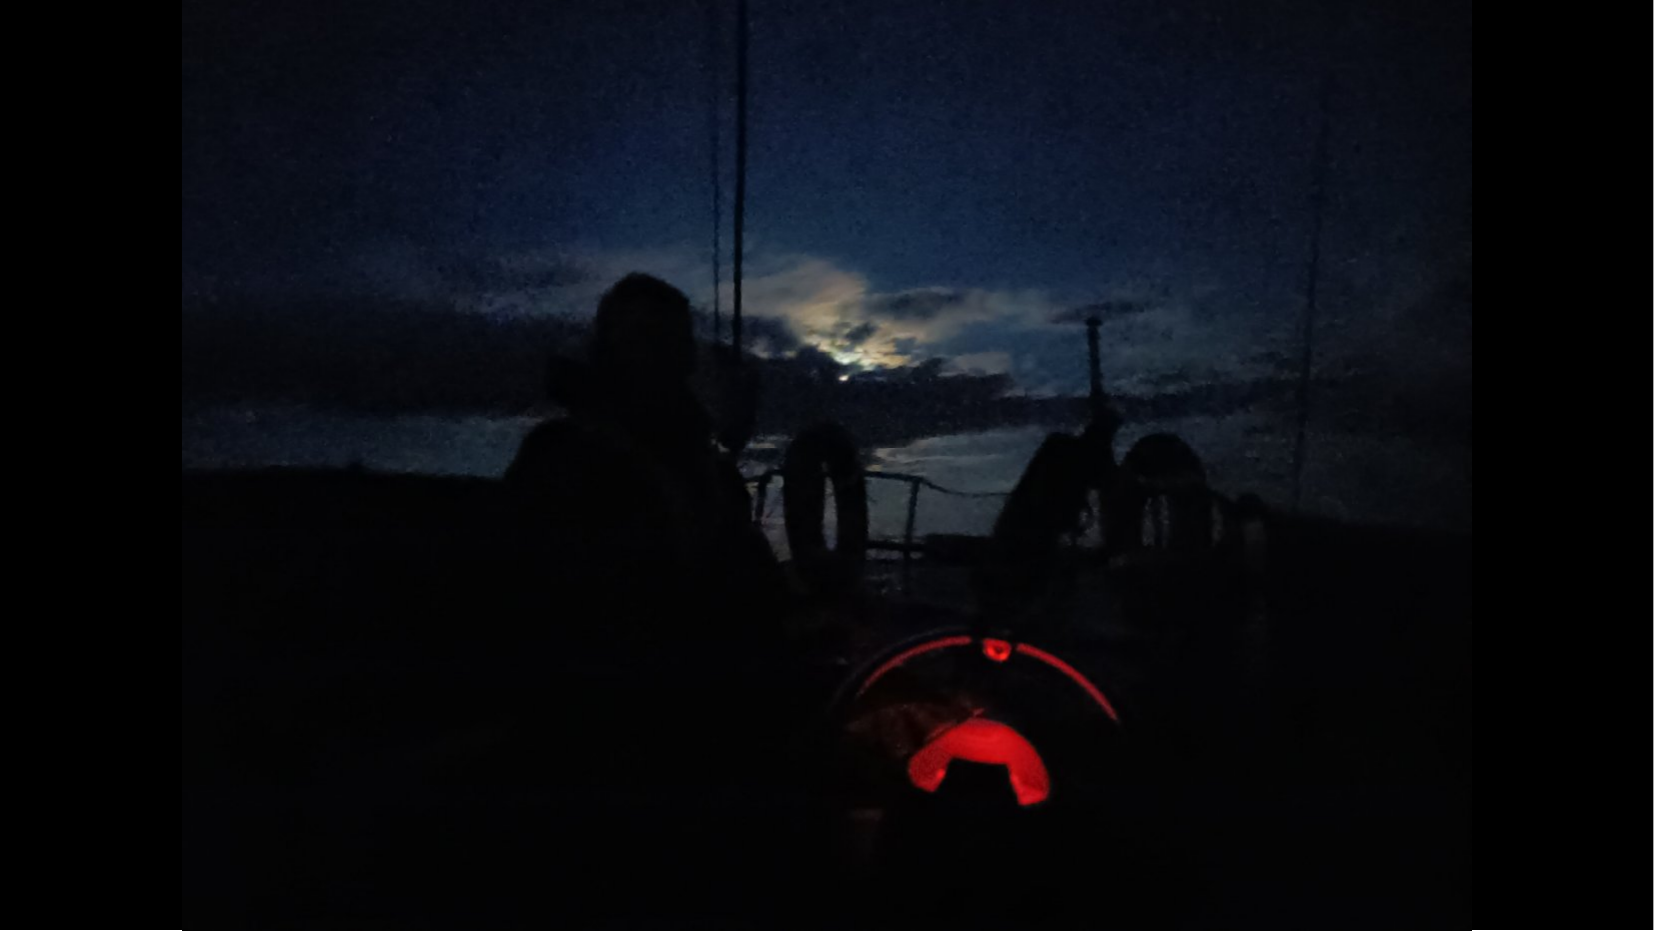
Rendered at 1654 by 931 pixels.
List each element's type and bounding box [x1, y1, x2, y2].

picture [182, 0, 1472, 931]
